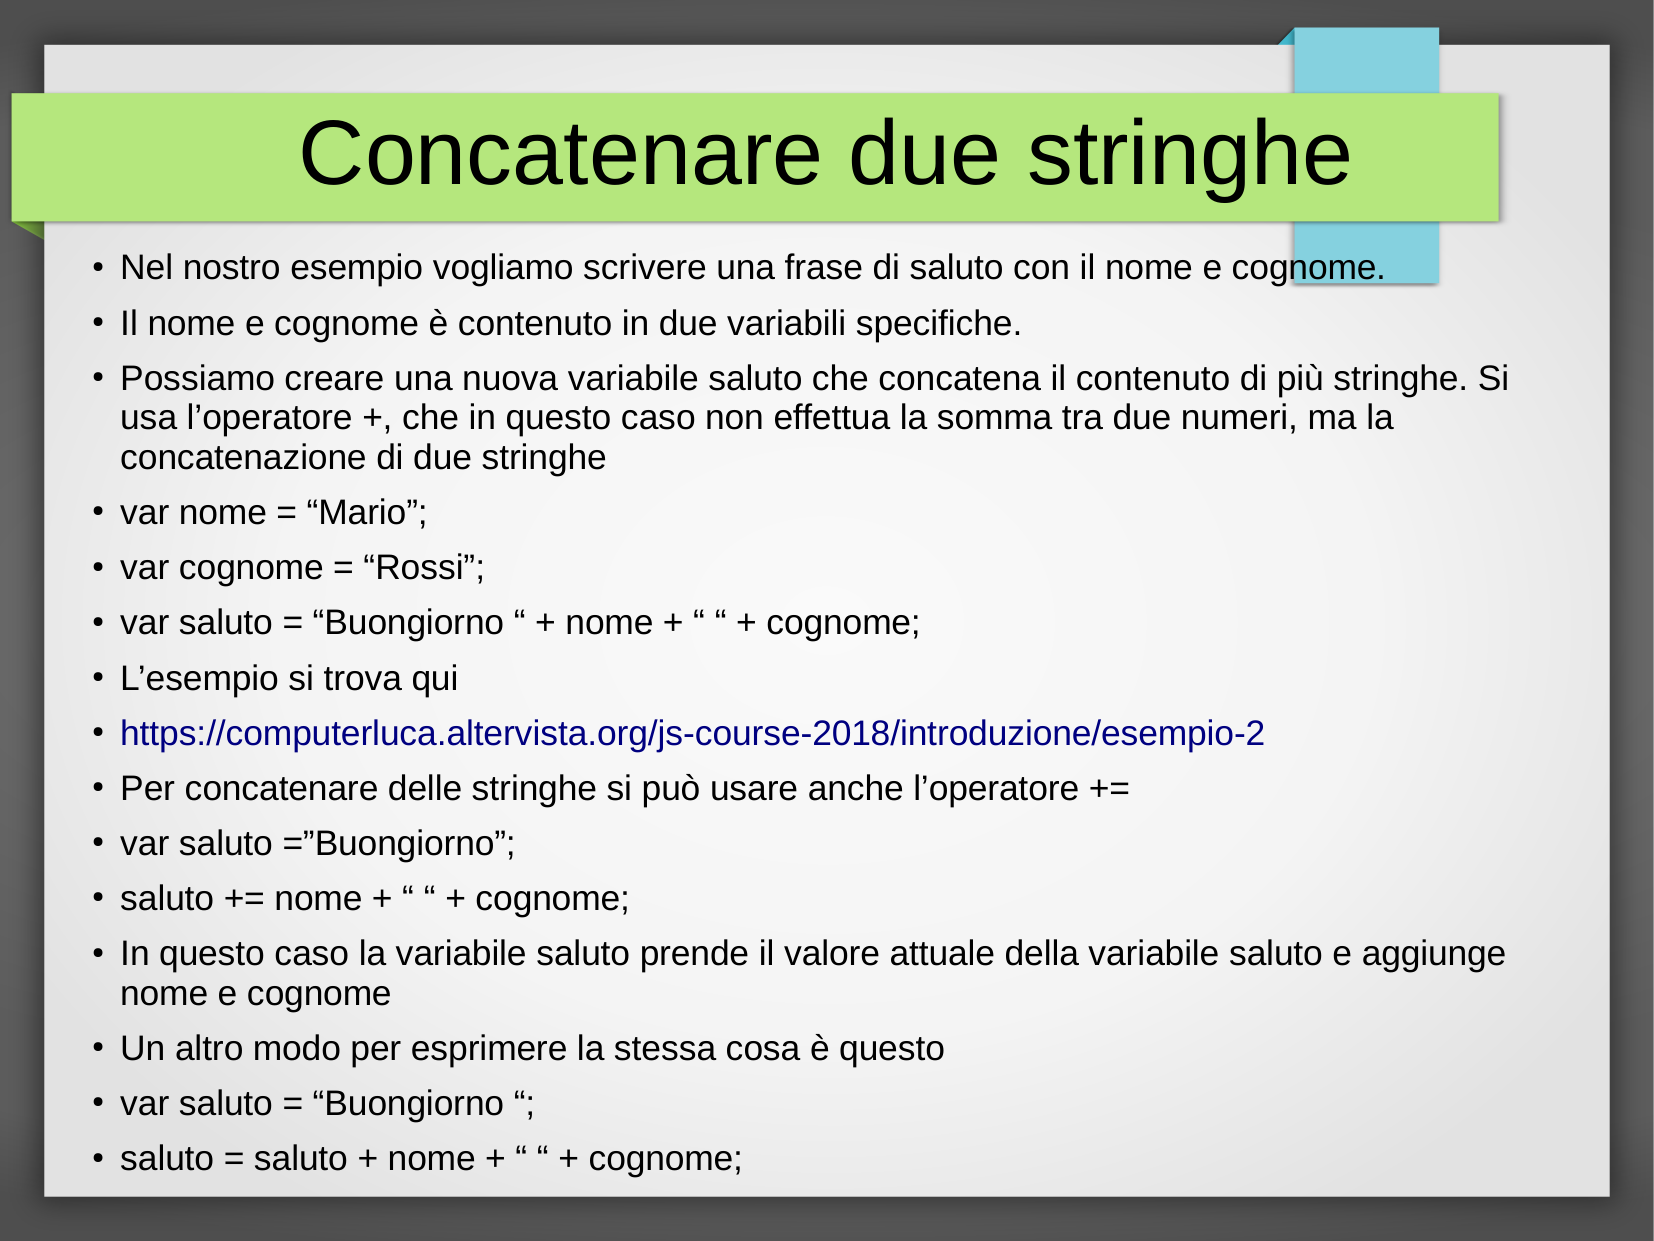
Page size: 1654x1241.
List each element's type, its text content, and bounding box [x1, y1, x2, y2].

picture [0, 0, 1654, 1241]
title Concatenare due stringhe [82, 49, 1571, 248]
list Nel nostro esempio vogliamo scrivere una frase di saluto con il nome e cognome. Il nome e cognome è contenuto in due variabili specifiche. Possiamo creare una nuova variabile saluto che concatena il contenuto di più stringhe. Si usa l’operatore +, che in questo caso non effettua la somma tra due numeri, ma la concatenazione di due stringhe var nome = “Mario”; var cognome = “Rossi”; var saluto = “Buongiorno “ + nome + “ “ + cognome; L’esempio si trova qui https://computerluca.altervista.org/js-course-2018/introduzione/esempio-2 Per concatenare delle stringhe si può usare anche l’operatore += var saluto =”Buongiorno”; saluto += nome + “ “ + cognome; In questo caso la variabile saluto prende il valore attuale della variabile saluto e aggiunge nome e cognome Un altro modo per esprimere la stessa cosa è questo var saluto = “Buongiorno “; saluto = saluto + nome + “ “ + cognome; [82, 248, 1571, 1182]
